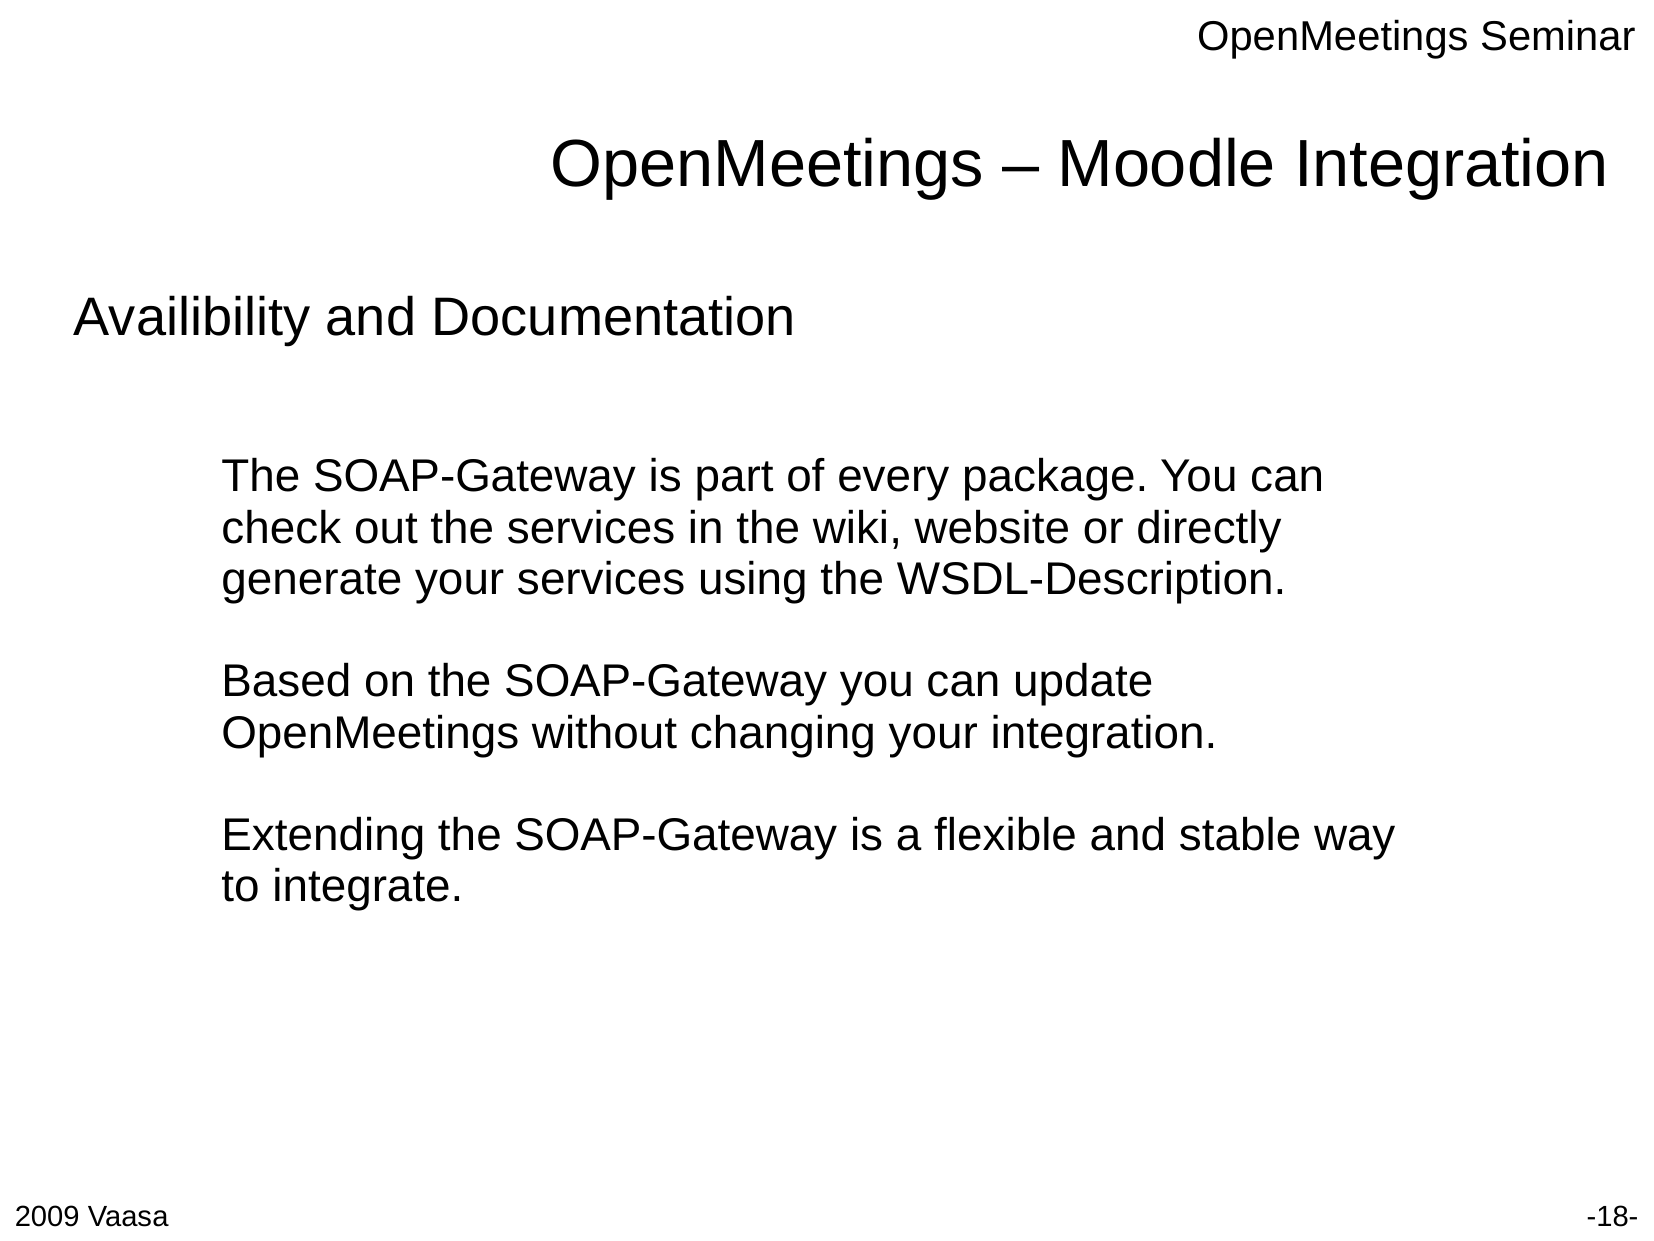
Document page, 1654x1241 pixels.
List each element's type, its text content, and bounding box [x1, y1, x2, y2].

text_box Availibility and Documentation [59, 278, 916, 355]
text_box The SOAP-Gateway is part of every package. You can check out the services in the wiki, website or directly generate your services using the WSDL-Description. Based on the SOAP-Gateway you can update OpenMeetings without changing your integration. Extending the SOAP-Gateway is a flexible and stable way to integrate. [206, 442, 1418, 971]
text_box -18- [1181, 1192, 1654, 1241]
title OpenMeetings Seminar [915, 5, 1636, 65]
text_box 2009 Vaasa [0, 1192, 473, 1241]
text_box OpenMeetings – Moodle Integration [295, 118, 1625, 208]
